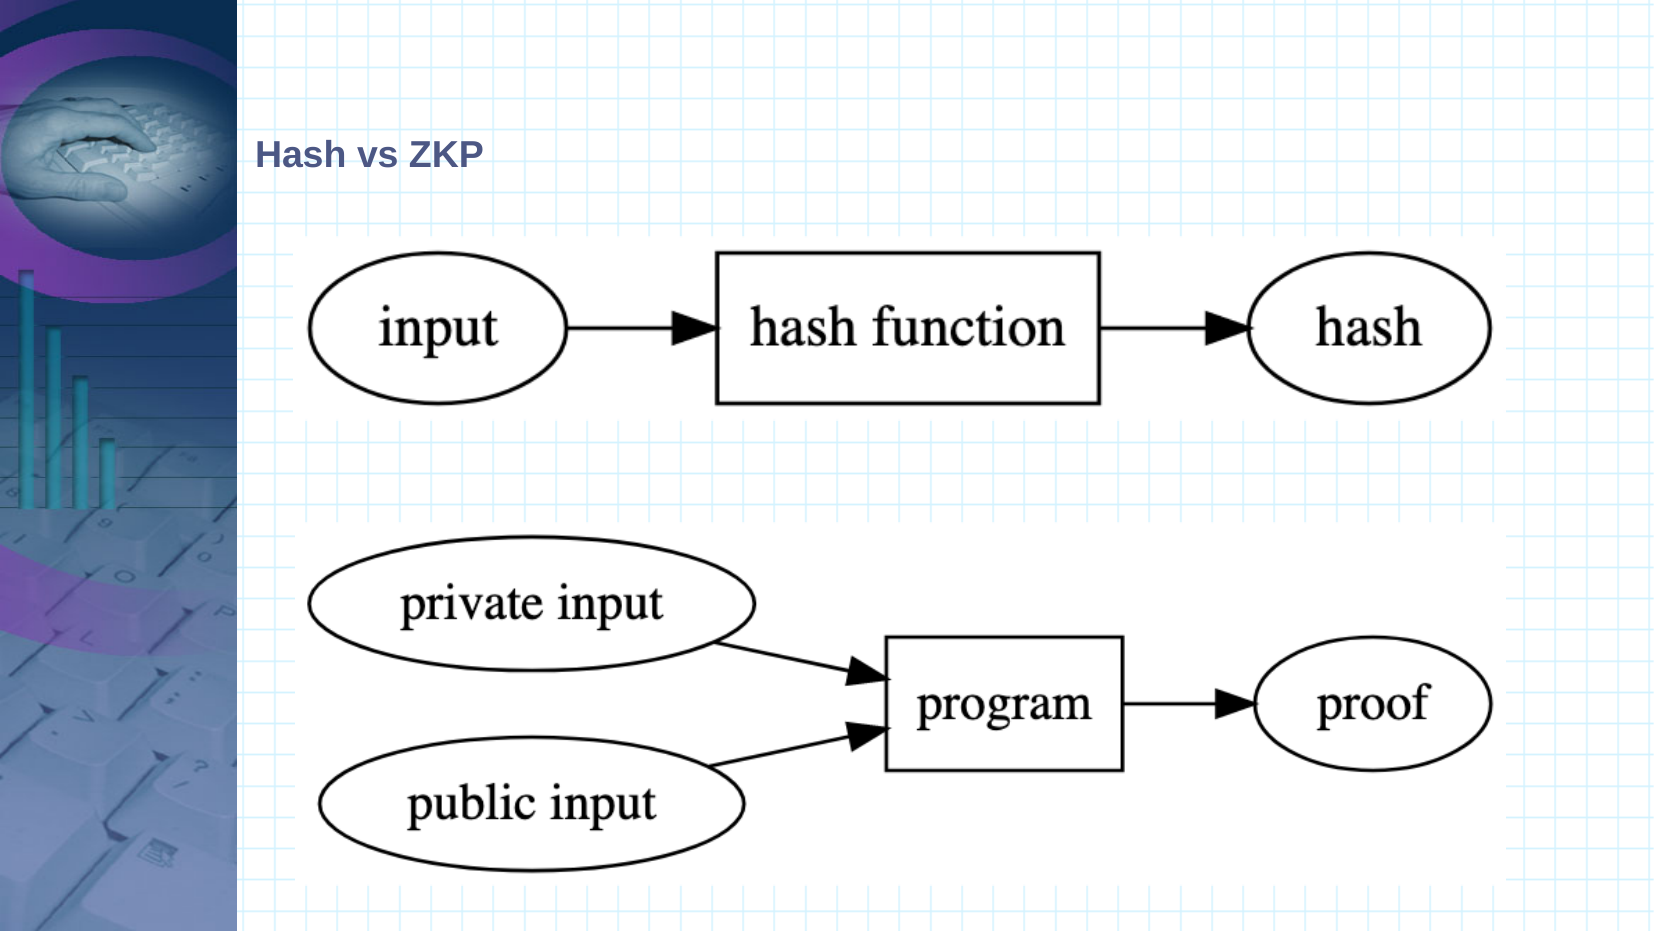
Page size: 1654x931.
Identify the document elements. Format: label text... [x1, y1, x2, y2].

picture [0, 0, 1654, 931]
title Hash vs ZKP [254, 77, 1640, 233]
